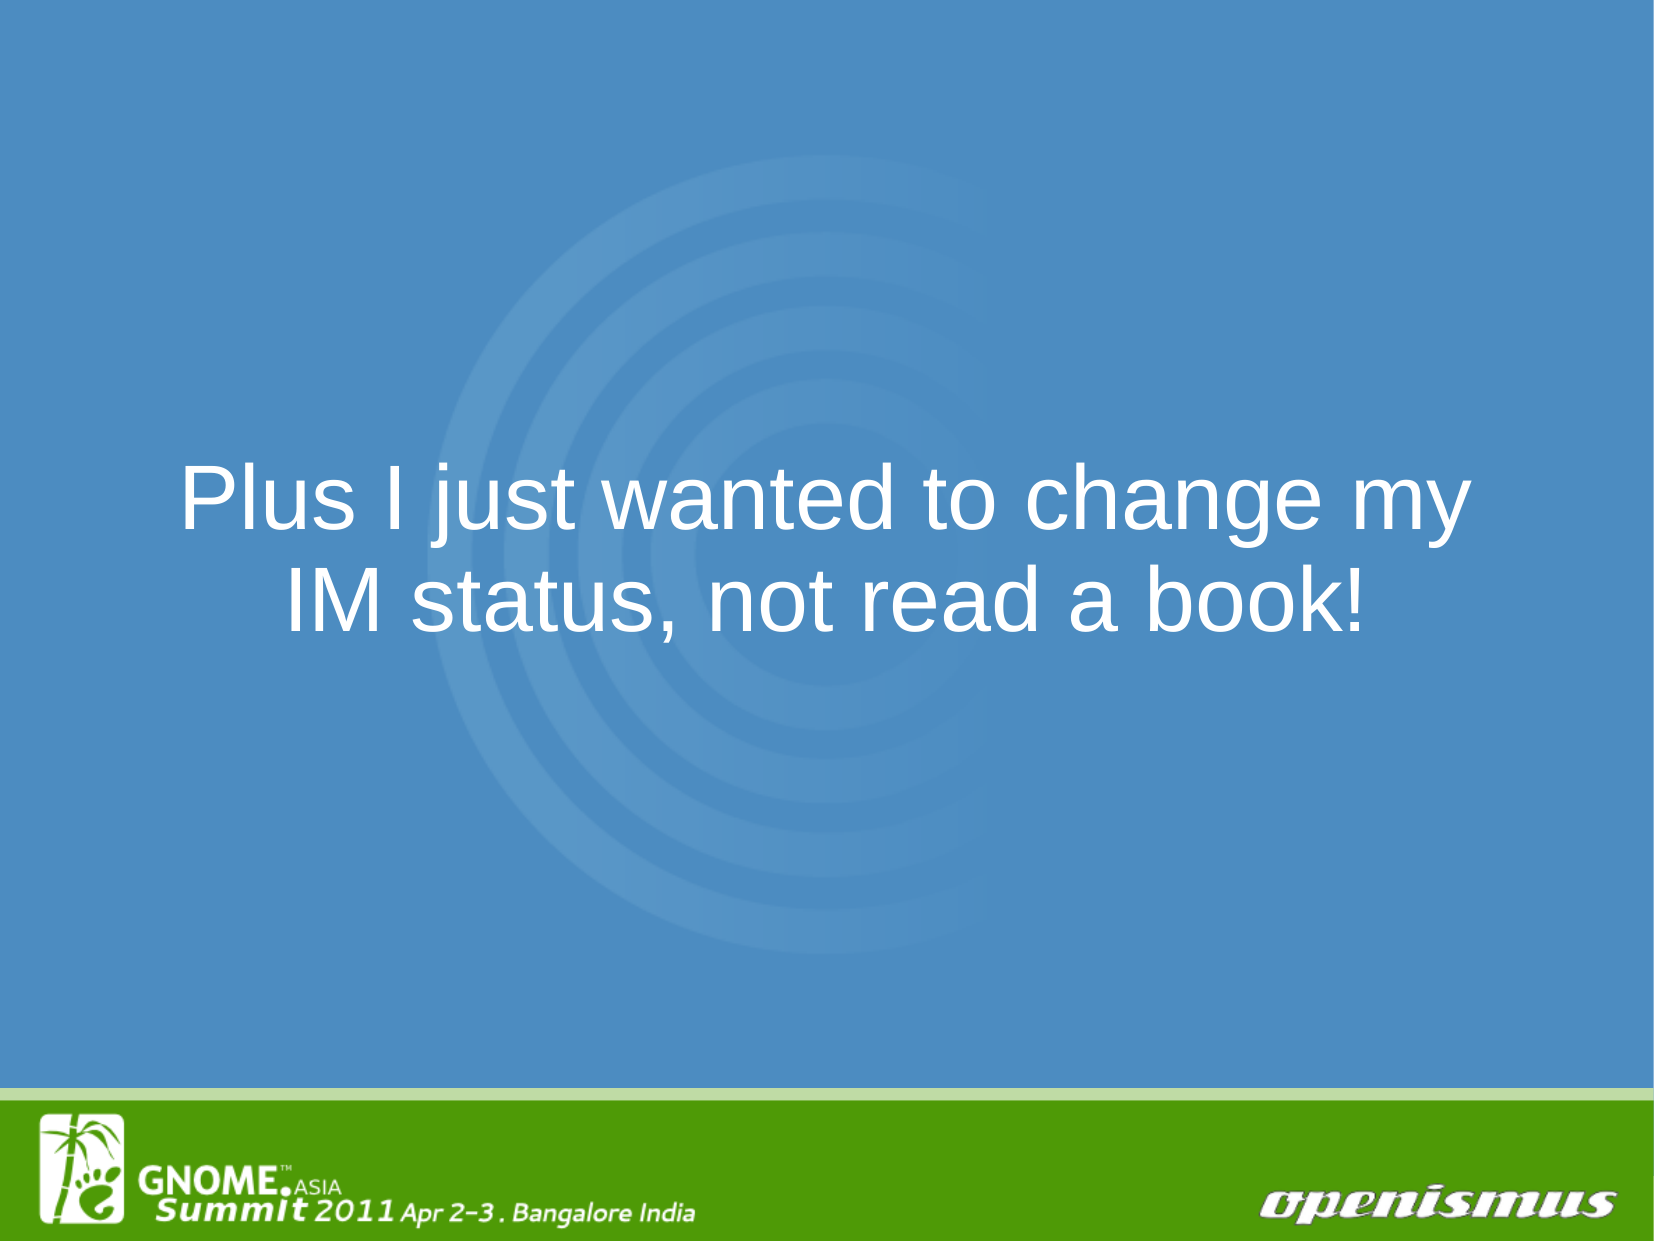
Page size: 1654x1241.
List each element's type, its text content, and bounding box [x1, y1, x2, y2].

title Plus I just wanted to change my IM status, not read a book! [118, 445, 1536, 653]
picture [0, 0, 1654, 1241]
